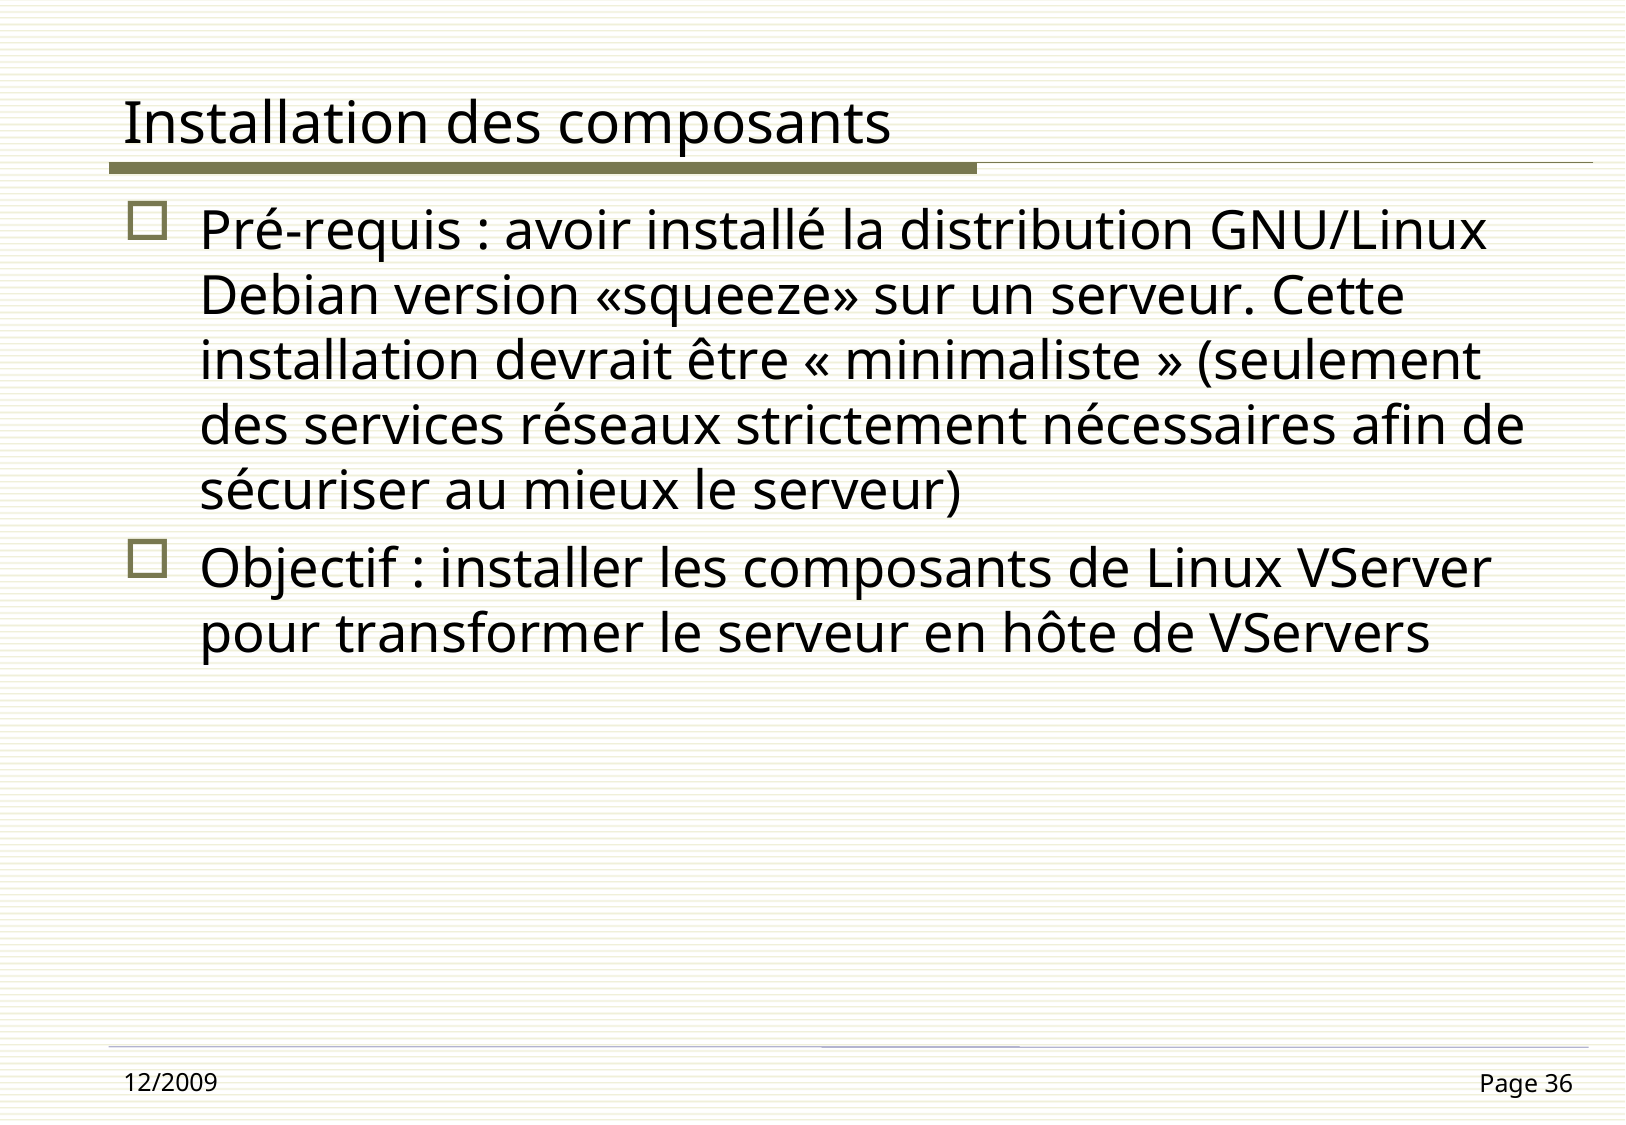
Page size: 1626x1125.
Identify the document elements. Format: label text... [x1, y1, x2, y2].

picture [0, 0, 1626, 1125]
list Pré-requis : avoir installé la distribution GNU/Linux Debian version «squeeze» sur un serveur. Cette installation devrait être « minimaliste » (seulement des services réseaux strictement nécessaires afin de sécuriser au mieux le serveur)‏ Objectif : installer les composants de Linux VServer pour transformer le serveur en hôte de VServers [108, 187, 1595, 1035]
title Installation des composants [108, 12, 1596, 163]
